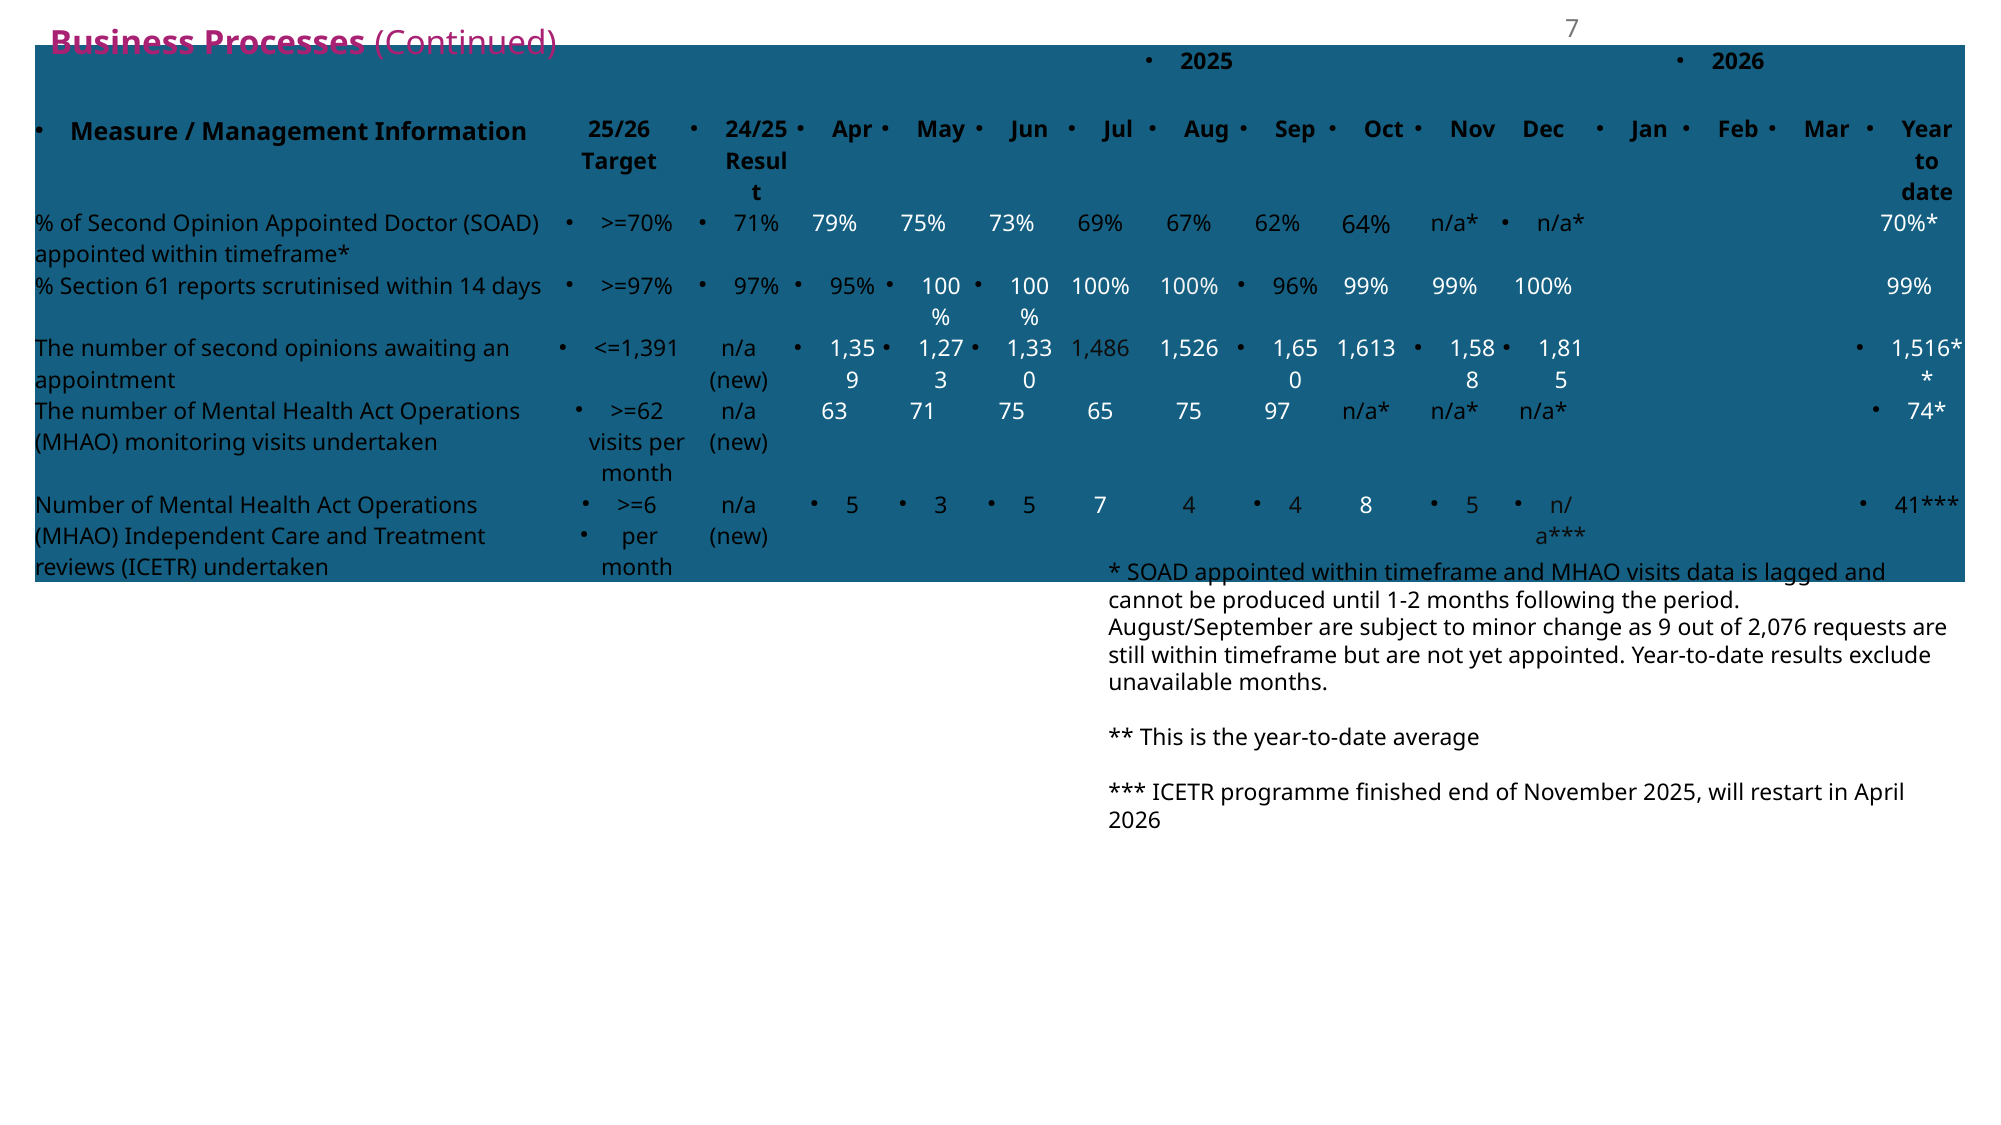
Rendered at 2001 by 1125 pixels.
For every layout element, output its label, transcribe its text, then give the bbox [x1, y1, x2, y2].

table_cell 1,486 [1056, 332, 1145, 395]
table_cell Apr [790, 113, 879, 207]
table_cell n/a* [1322, 395, 1411, 489]
table_header [35, 70, 551, 113]
table_cell 1,330 [968, 332, 1056, 395]
table_cell n/a (new) [687, 395, 790, 489]
table_header [551, 45, 687, 113]
table_cell 1,588 [1411, 332, 1499, 395]
table_cell The number of second opinions awaiting an appointment [35, 332, 551, 395]
table_cell 5 [1411, 489, 1499, 550]
table_cell 71% [687, 207, 790, 270]
table_cell 1,516** [1853, 332, 1965, 395]
table_cell Number of Mental Health Act Operations (MHAO) Independent Care and Treatment reviews (ICETR) undertaken [35, 489, 551, 582]
table_cell [1765, 332, 1853, 395]
table_cell 1,526 [1145, 332, 1233, 395]
table_cell 7 [1056, 489, 1145, 582]
table_cell [1588, 332, 1676, 395]
table_cell >=62 visits per month [551, 395, 687, 489]
table_cell 1,815 [1499, 332, 1588, 395]
table_cell 100% [1499, 270, 1588, 332]
table_cell 4 [1233, 489, 1322, 550]
table_cell n/a* [1499, 395, 1588, 489]
table_cell 63 [790, 395, 879, 489]
table_cell 65 [1056, 395, 1145, 489]
table_cell [1676, 270, 1765, 332]
table_cell Dec [1499, 113, 1588, 207]
table_cell n/a*** [1499, 489, 1588, 550]
slide_number 7 [1550, 0, 2000, 60]
table_cell Measure / Management Information [35, 113, 551, 207]
table_cell 97 [1233, 395, 1322, 489]
table_cell Feb [1676, 113, 1765, 207]
table_cell 70%* [1853, 207, 1965, 270]
table_cell 69% [1056, 207, 1145, 270]
table_cell [1676, 332, 1765, 395]
table_cell 62% [1233, 207, 1322, 270]
table_cell >=97% [551, 270, 687, 332]
table_cell Sep [1233, 113, 1322, 207]
table_cell 100% [879, 270, 968, 332]
table_cell [1765, 207, 1853, 270]
table_cell 8 [1322, 489, 1411, 550]
table_cell Jul [1056, 113, 1145, 207]
table_cell [1588, 395, 1676, 489]
table_cell 100% [968, 270, 1056, 332]
table_cell [1588, 270, 1676, 332]
table_header 2026 [1588, 60, 1853, 113]
table_cell 1,613 [1322, 332, 1411, 395]
table_cell 100% [1145, 270, 1233, 332]
table_cell 24/25 Result [687, 113, 790, 207]
table_cell 99% [1322, 270, 1411, 332]
table_cell 5 [968, 489, 1056, 582]
table_cell 3 [879, 489, 968, 582]
table_cell 4 [1145, 489, 1233, 550]
text_box * SOAD appointed within timeframe and MHAO visits data is lagged and cannot be produced until 1-2 months following the period. August/September are subject to minor change as 9 out of 2,076 requests are still within timeframe but are not yet appointed. Year-to-date results exclude unavailable months. ** This is the year-to-date average *** ICETR programme finished end of November 2025, will restart in April 2026 [1093, 550, 1964, 788]
table_cell 75% [879, 207, 968, 270]
table_cell 1,359 [790, 332, 879, 395]
table_cell [1765, 489, 1853, 550]
table_cell [1588, 207, 1676, 270]
table_cell 67% [1145, 207, 1233, 270]
table_cell [1676, 489, 1765, 550]
table_cell <=1,391 [551, 332, 687, 395]
table_cell 96% [1233, 270, 1322, 332]
table_cell 5 [790, 489, 879, 582]
table_cell 64% [1322, 207, 1411, 270]
table_cell Year to date [1853, 113, 1965, 207]
table_cell n/a (new) [687, 489, 790, 582]
table_cell 73% [968, 207, 1056, 270]
table_cell Jan [1588, 113, 1676, 207]
table_cell May [879, 113, 968, 207]
table_cell 41*** [1853, 489, 1965, 582]
table_cell 71 [879, 395, 968, 489]
table_cell 100% [1056, 270, 1145, 332]
table_cell [1676, 395, 1765, 489]
table_cell 99% [1411, 270, 1499, 332]
table_header [1853, 60, 1965, 113]
table_header 2025 [790, 45, 1588, 113]
table_cell Nov [1411, 113, 1499, 207]
table_cell [1765, 395, 1853, 489]
table_cell n/a* [1411, 207, 1499, 270]
table_cell n/a (new) [687, 332, 790, 395]
table_cell n/a* [1499, 207, 1588, 270]
table_cell 1,273 [879, 332, 968, 395]
table_cell 97% [687, 270, 790, 332]
table_cell [1676, 207, 1765, 270]
table_cell Mar [1765, 113, 1853, 207]
table_cell 99% [1853, 270, 1965, 332]
table_cell 74* [1853, 395, 1965, 489]
table_cell 25/26 Target [551, 113, 687, 207]
table_cell 1,650 [1233, 332, 1322, 395]
table_cell % Section 61 reports scrutinised within 14 days [35, 270, 551, 332]
table_cell Aug [1145, 113, 1233, 207]
table_cell The number of Mental Health Act Operations (MHAO) monitoring visits undertaken [35, 395, 551, 489]
table_cell Jun [968, 113, 1056, 207]
table_cell >=70% [551, 207, 687, 270]
table_cell 79% [790, 207, 879, 270]
table_cell [1588, 489, 1676, 550]
table_cell 75 [968, 395, 1056, 489]
title Business Processes (Continued) [34, 14, 664, 70]
table_cell [1765, 270, 1853, 332]
table_cell 75 [1145, 395, 1233, 489]
table_cell 95% [790, 270, 879, 332]
table_cell n/a* [1411, 395, 1499, 489]
table_cell >=6 per month [551, 489, 687, 582]
table_header [687, 45, 790, 113]
table_cell Oct [1322, 113, 1411, 207]
table_cell % of Second Opinion Appointed Doctor (SOAD) appointed within timeframe* [35, 207, 551, 270]
